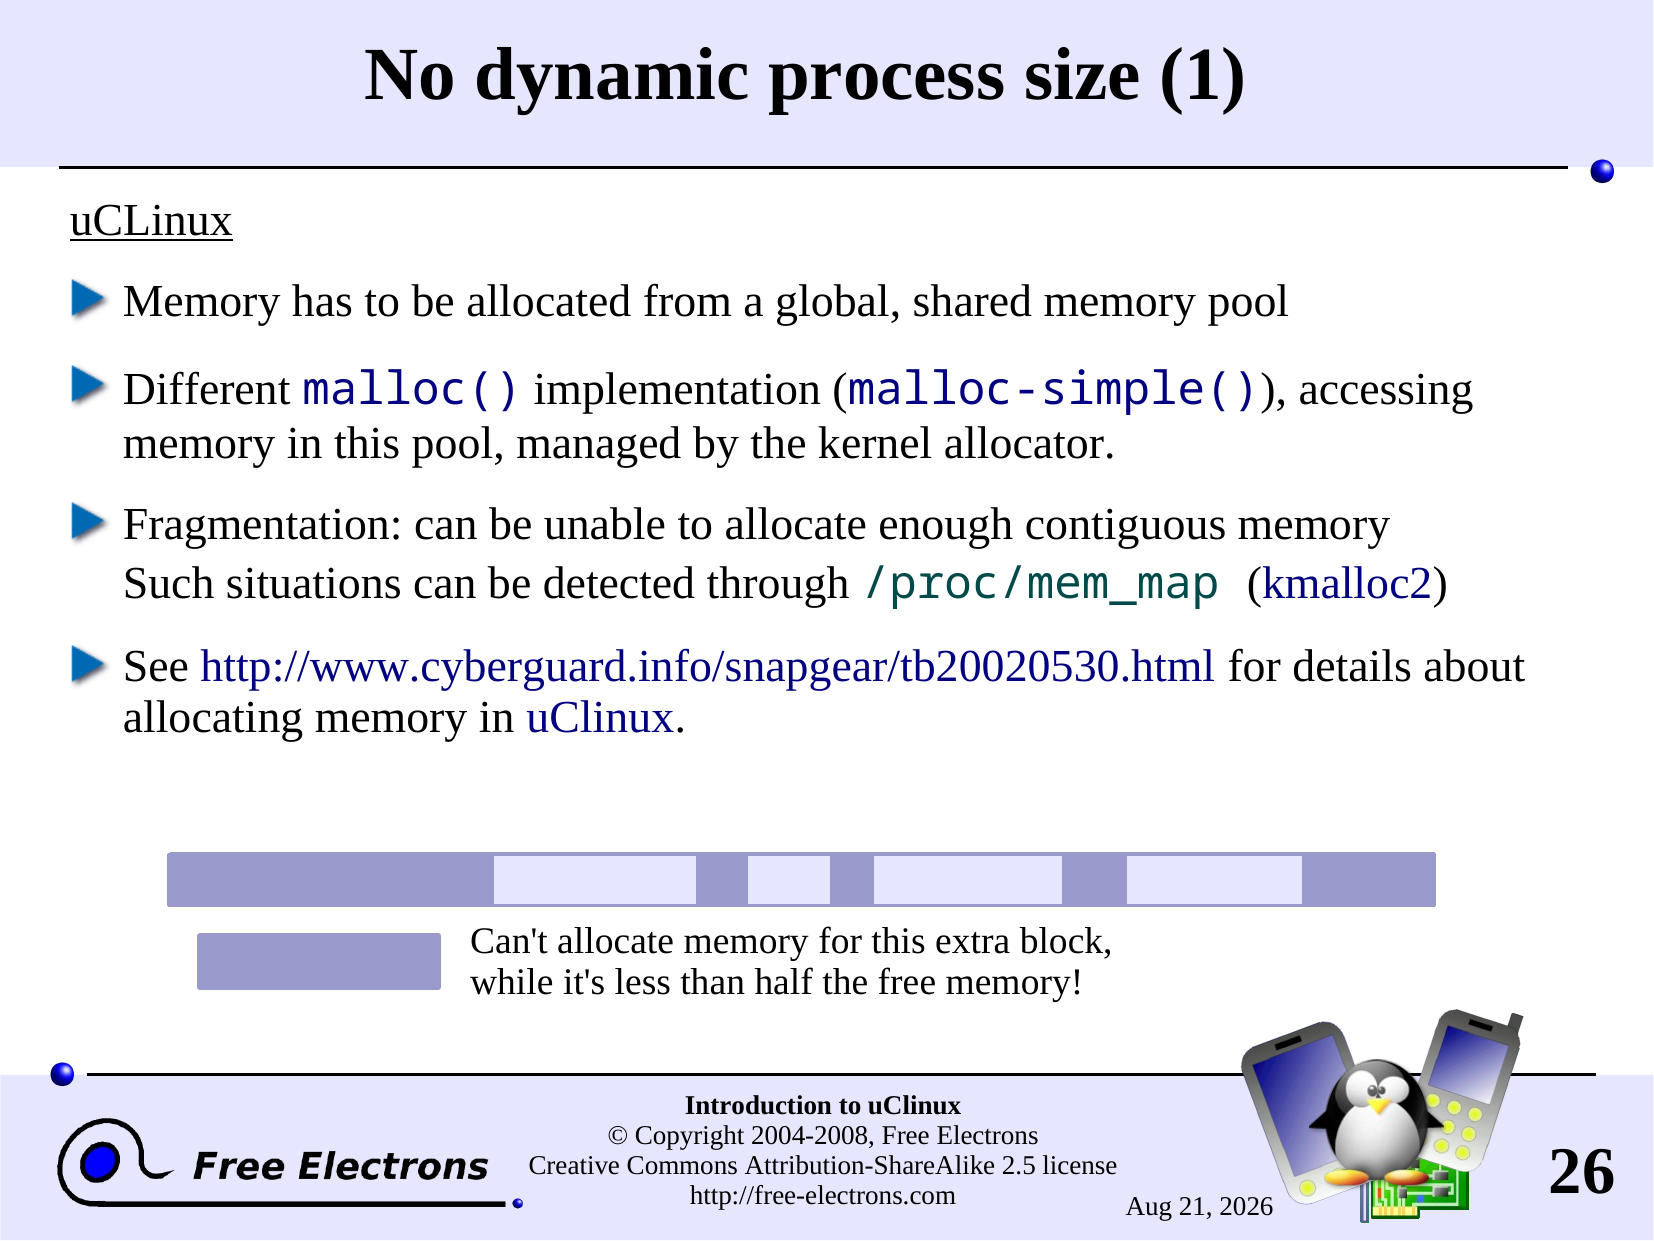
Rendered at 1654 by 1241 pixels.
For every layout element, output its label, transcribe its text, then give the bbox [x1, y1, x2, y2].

title No dynamic process size (1) [60, 25, 1551, 124]
picture [1225, 1045, 1528, 1241]
text_box [168, 853, 1435, 906]
text_box [199, 935, 439, 988]
text_box Can't allocate memory for this extra block, while it's less than half the free memory! [470, 919, 1116, 1024]
picture [50, 1107, 527, 1216]
list uCLinux Memory has to be allocated from a global, shared memory pool Different malloc() implementation (malloc-simple()), accessing memory in this pool, managed by the kernel allocator. Fragmentation: can be unable to allocate enough contiguous memory Such situations can be detected through /proc/mem_map (kmalloc2) See http://www.cyberguard.info/snapgear/tb20020530.html for details about allocating memory in uClinux. [52, 195, 1594, 1045]
